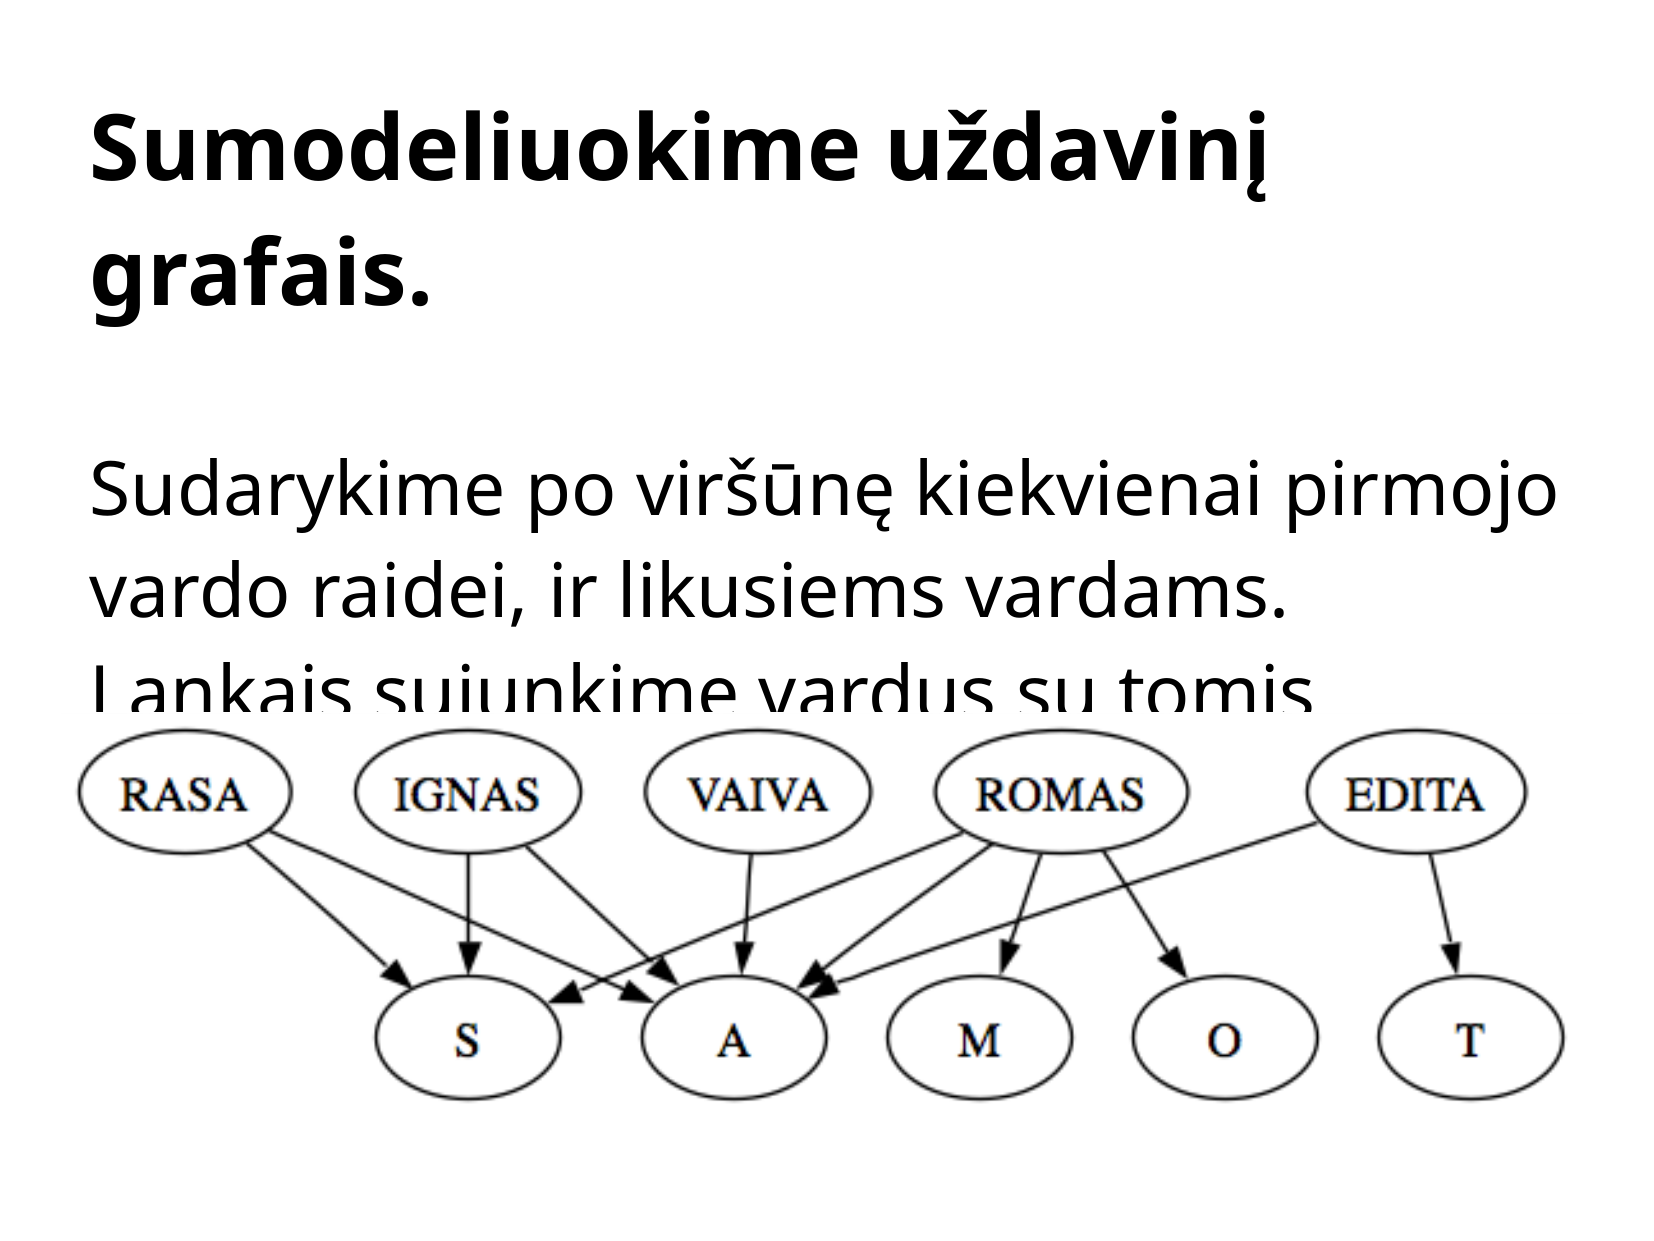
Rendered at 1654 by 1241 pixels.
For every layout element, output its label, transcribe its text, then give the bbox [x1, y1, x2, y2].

picture [61, 712, 1583, 1119]
text_box Sumodeliuokime uždavinį grafais. Sudarykime po viršūnę kiekvienai pirmojo vardo raidei, ir likusiems vardams. Lankais sujunkime vardus su tomis raidėmis, su kuriomis juos galima kryžiuoti. [75, 75, 1613, 634]
